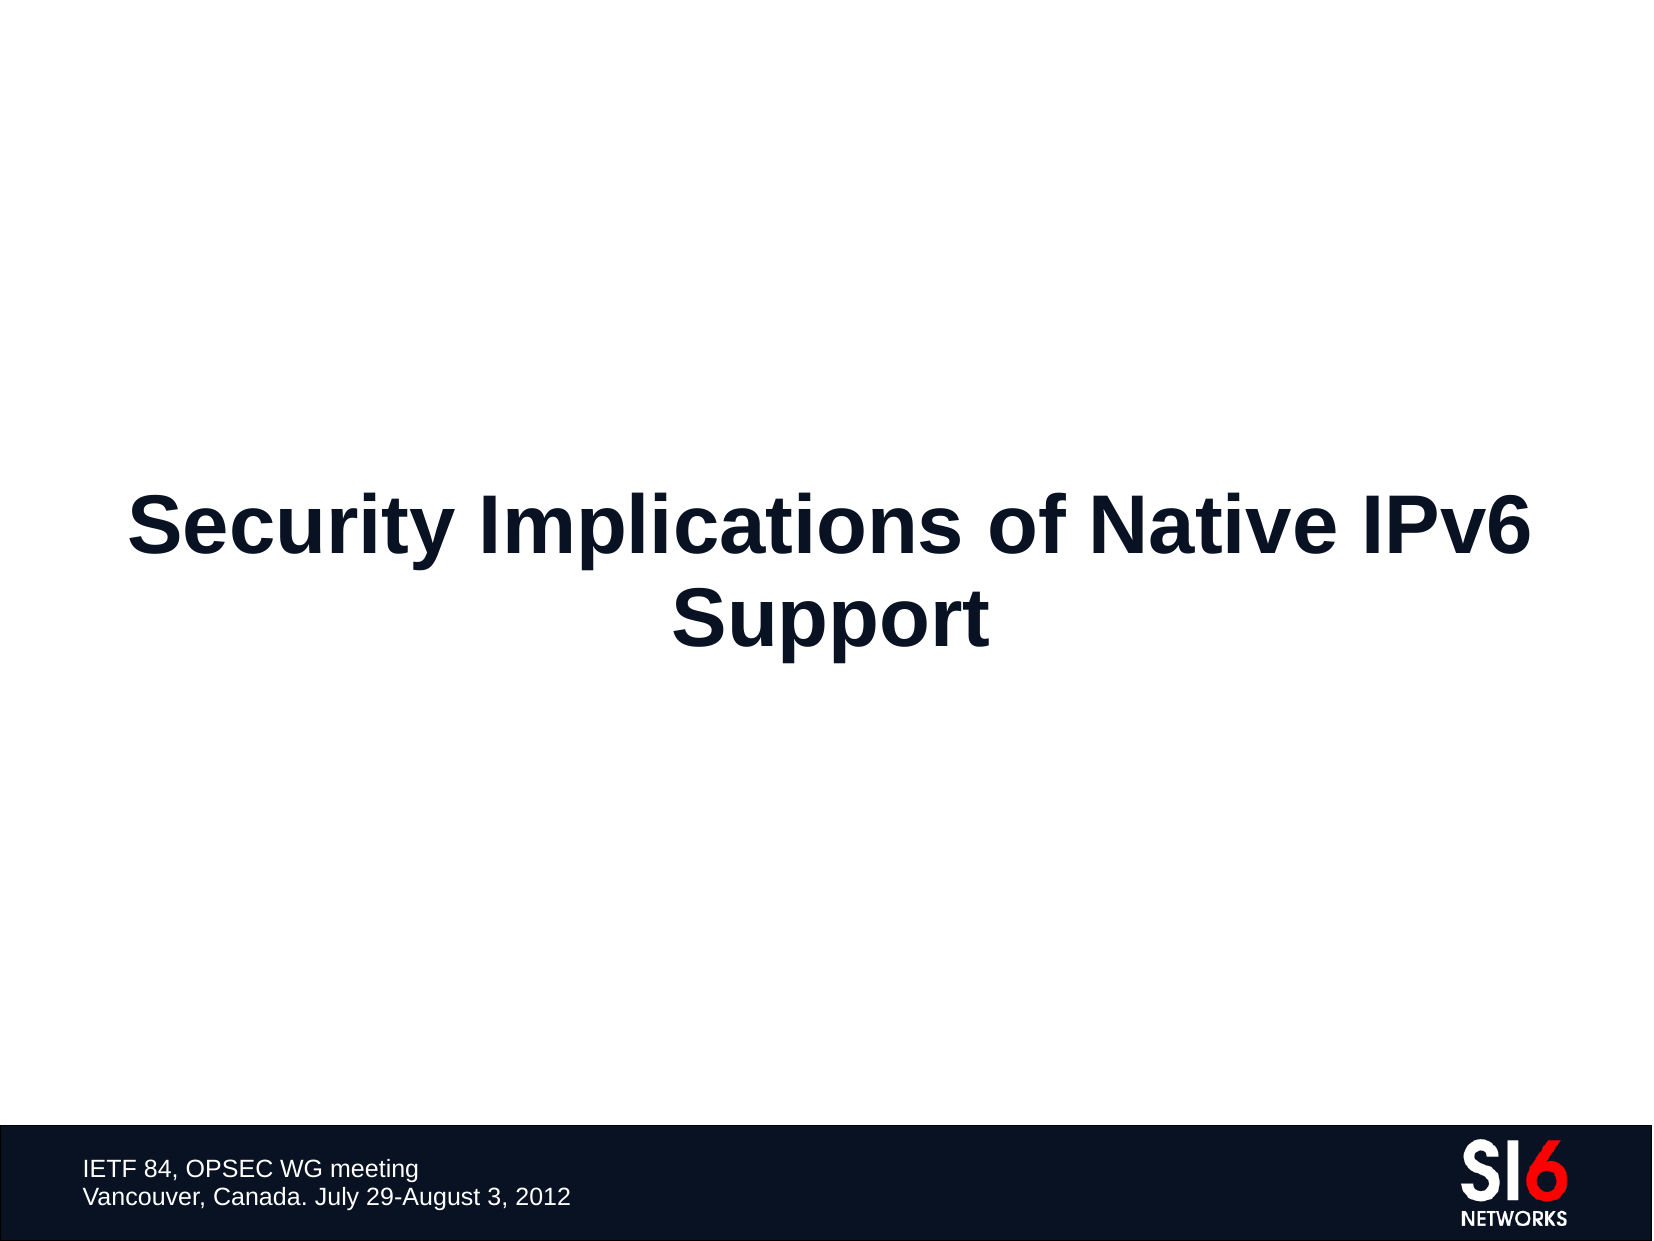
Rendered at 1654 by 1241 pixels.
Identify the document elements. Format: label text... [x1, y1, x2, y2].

title Security Implications of Native IPv6 Support [86, 467, 1576, 676]
picture [1461, 1139, 1567, 1226]
